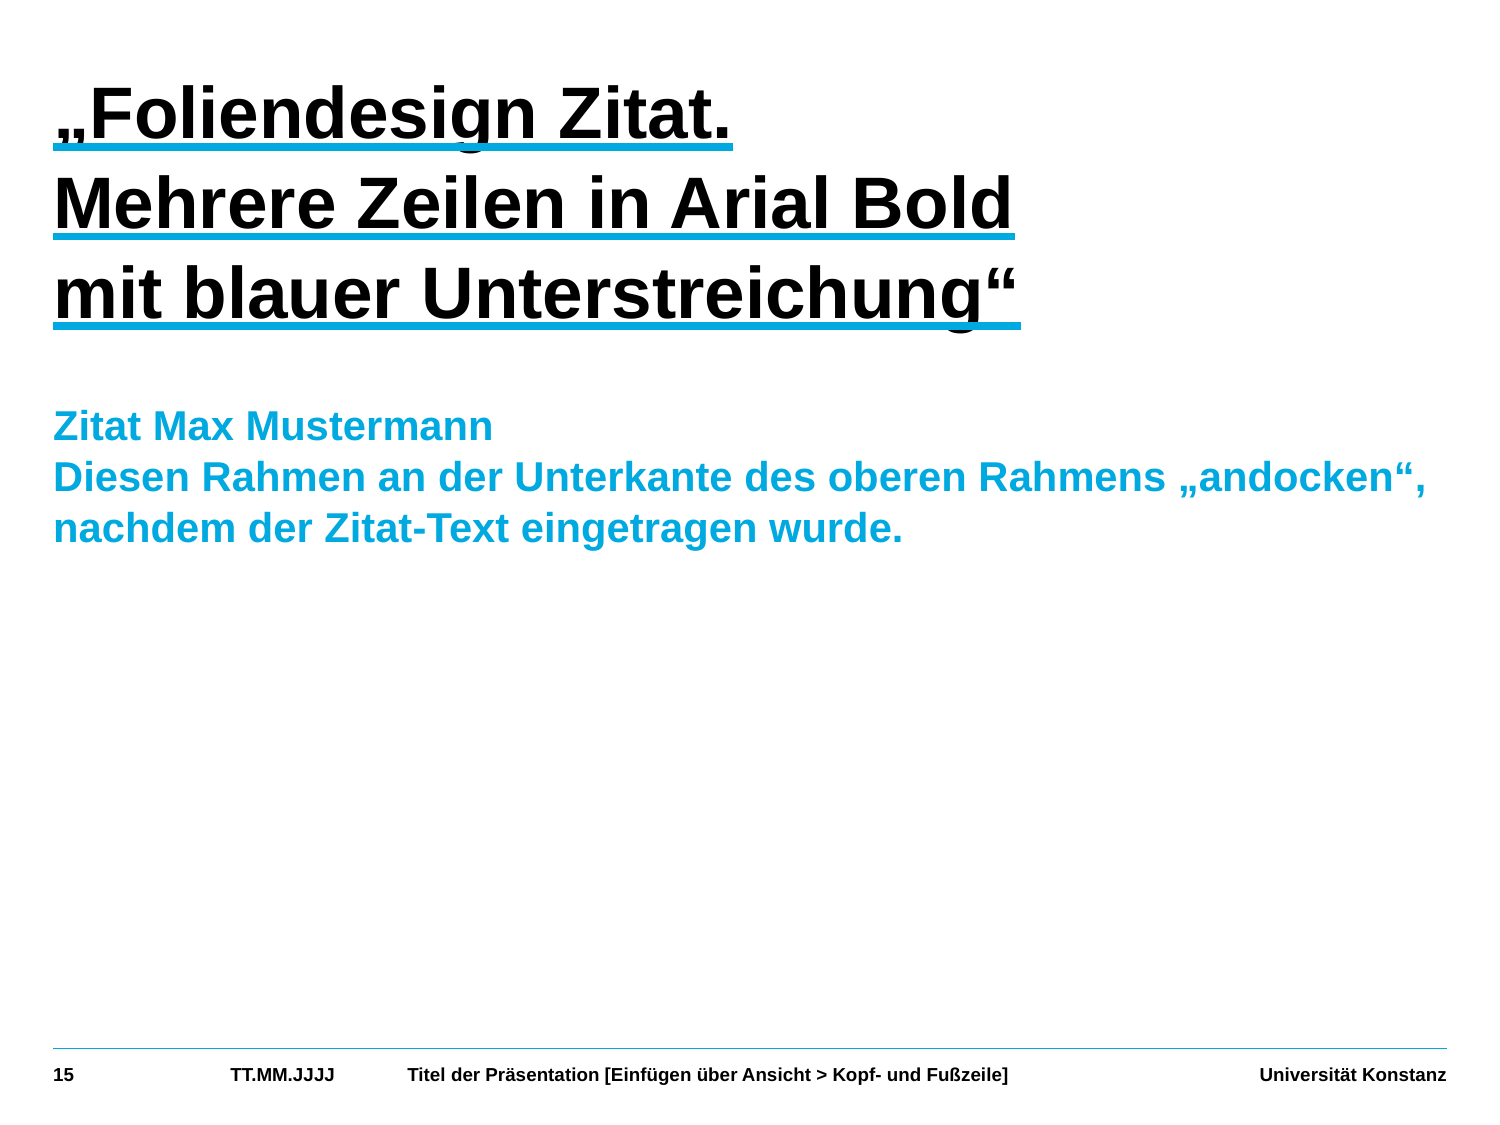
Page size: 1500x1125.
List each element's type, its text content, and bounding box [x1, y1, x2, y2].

list Zitat Max Mustermann Diesen Rahmen an der Unterkante des oberen Rahmens „andocken“, nachdem der Zitat-Text eingetragen wurde. [53, 398, 1447, 593]
title „Foliendesign Zitat. Mehrere Zeilen in Arial Bold mit blauer Unterstreichung“ [53, 64, 1447, 398]
